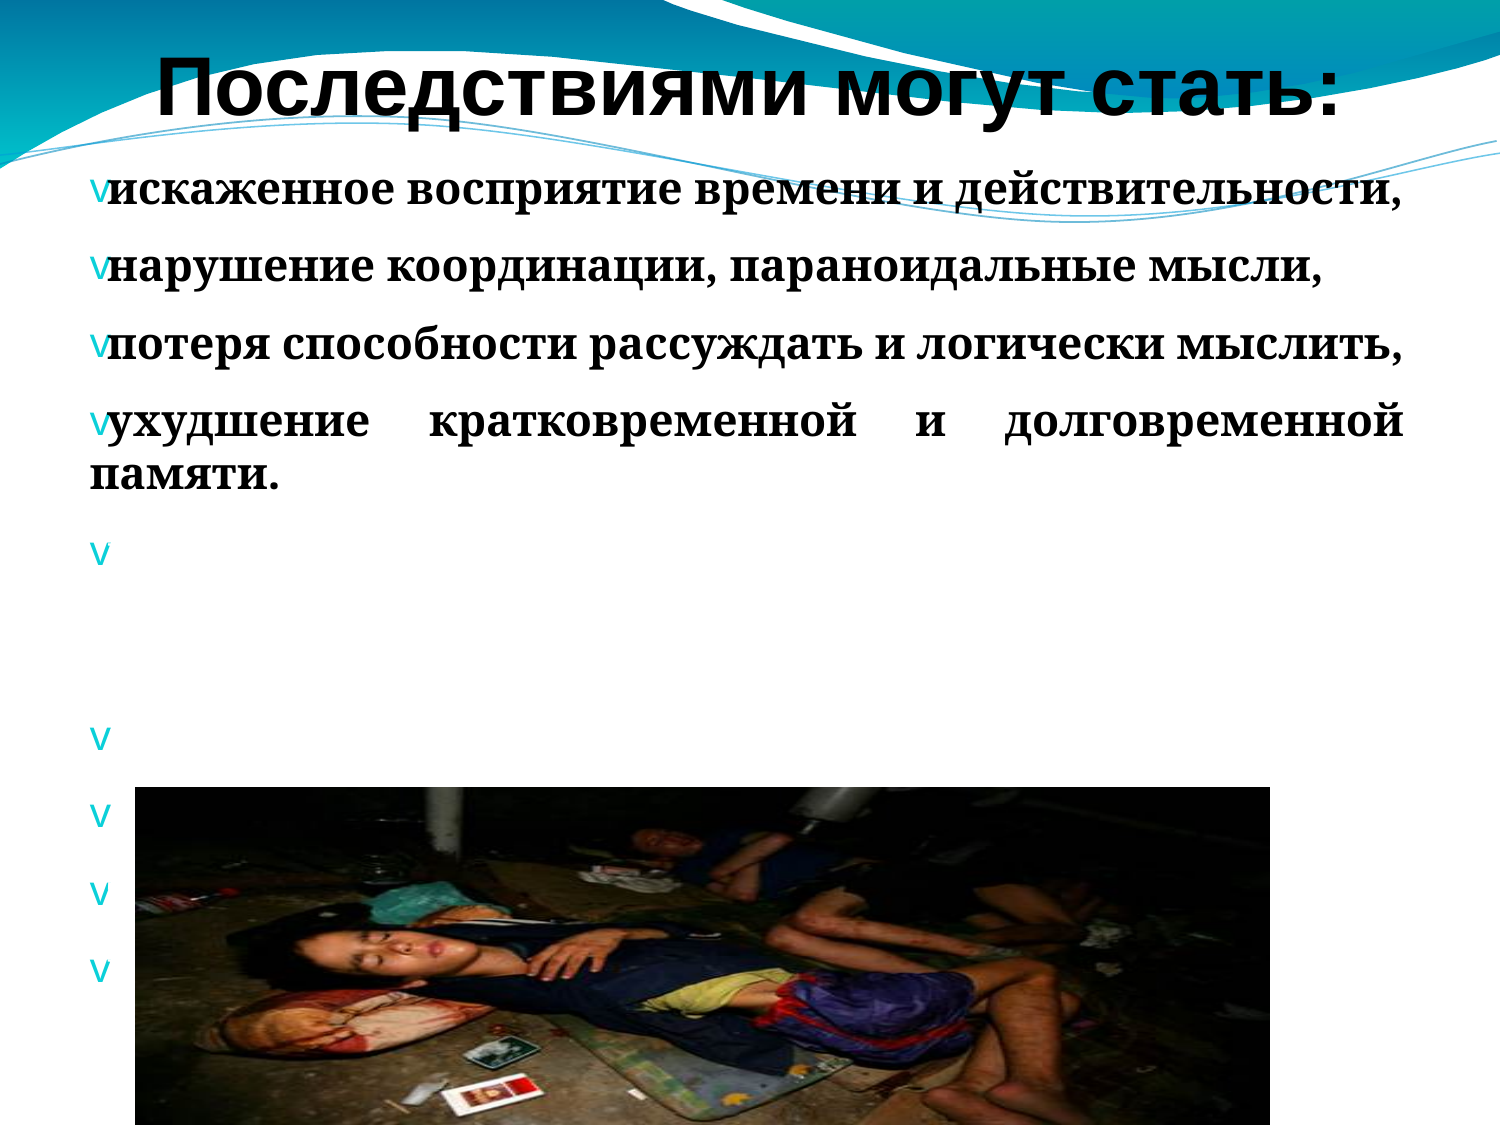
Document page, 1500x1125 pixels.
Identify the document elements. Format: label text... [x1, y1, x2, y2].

list искаженное восприятие времени и действительности, нарушение координации, параноидальные мысли, потеря способности рассуждать и логически мыслить, ухудшение кратковременной и долговременной памяти. речь замедляется, фразы становятся короче. Потребляющие наркотик могут забыть, о чем они говорили, даже на середине предложения. замешательство, спад интенсивности труда на работе и в школе, трудности в завершении поставленных задач, потеря интереса к окружающему миру, стимула к жизни. [75, 152, 1425, 1079]
title Последствиями могут стать: [75, 24, 1425, 118]
picture [135, 787, 1270, 1125]
